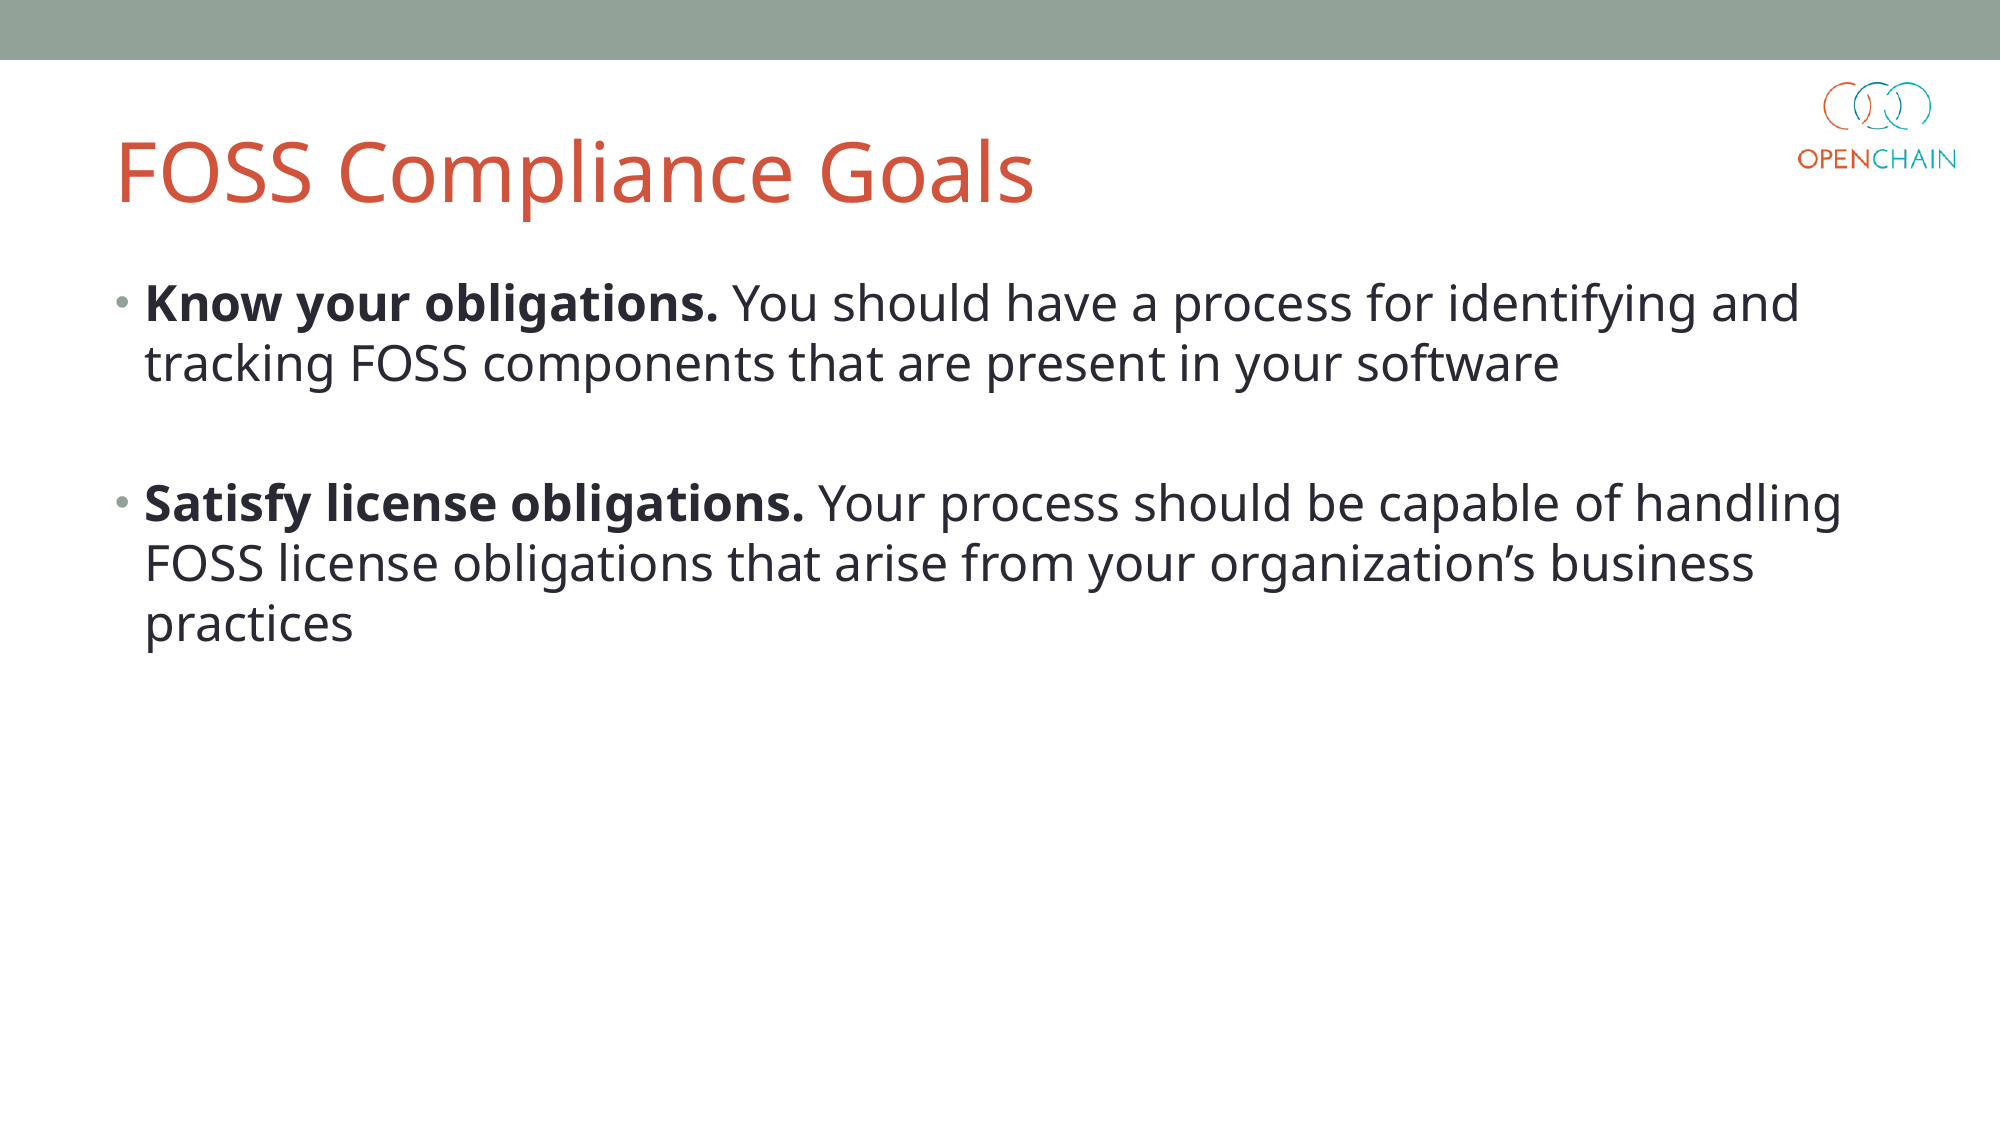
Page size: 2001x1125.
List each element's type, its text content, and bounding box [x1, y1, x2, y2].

list Know your obligations. You should have a process for identifying and tracking FOSS components that are present in your software Satisfy license obligations. Your process should be capable of handling FOSS license obligations that arise from your organization’s business practices [99, 263, 1900, 1064]
picture [1798, 82, 1955, 169]
title FOSS Compliance Goals [99, 87, 1900, 250]
